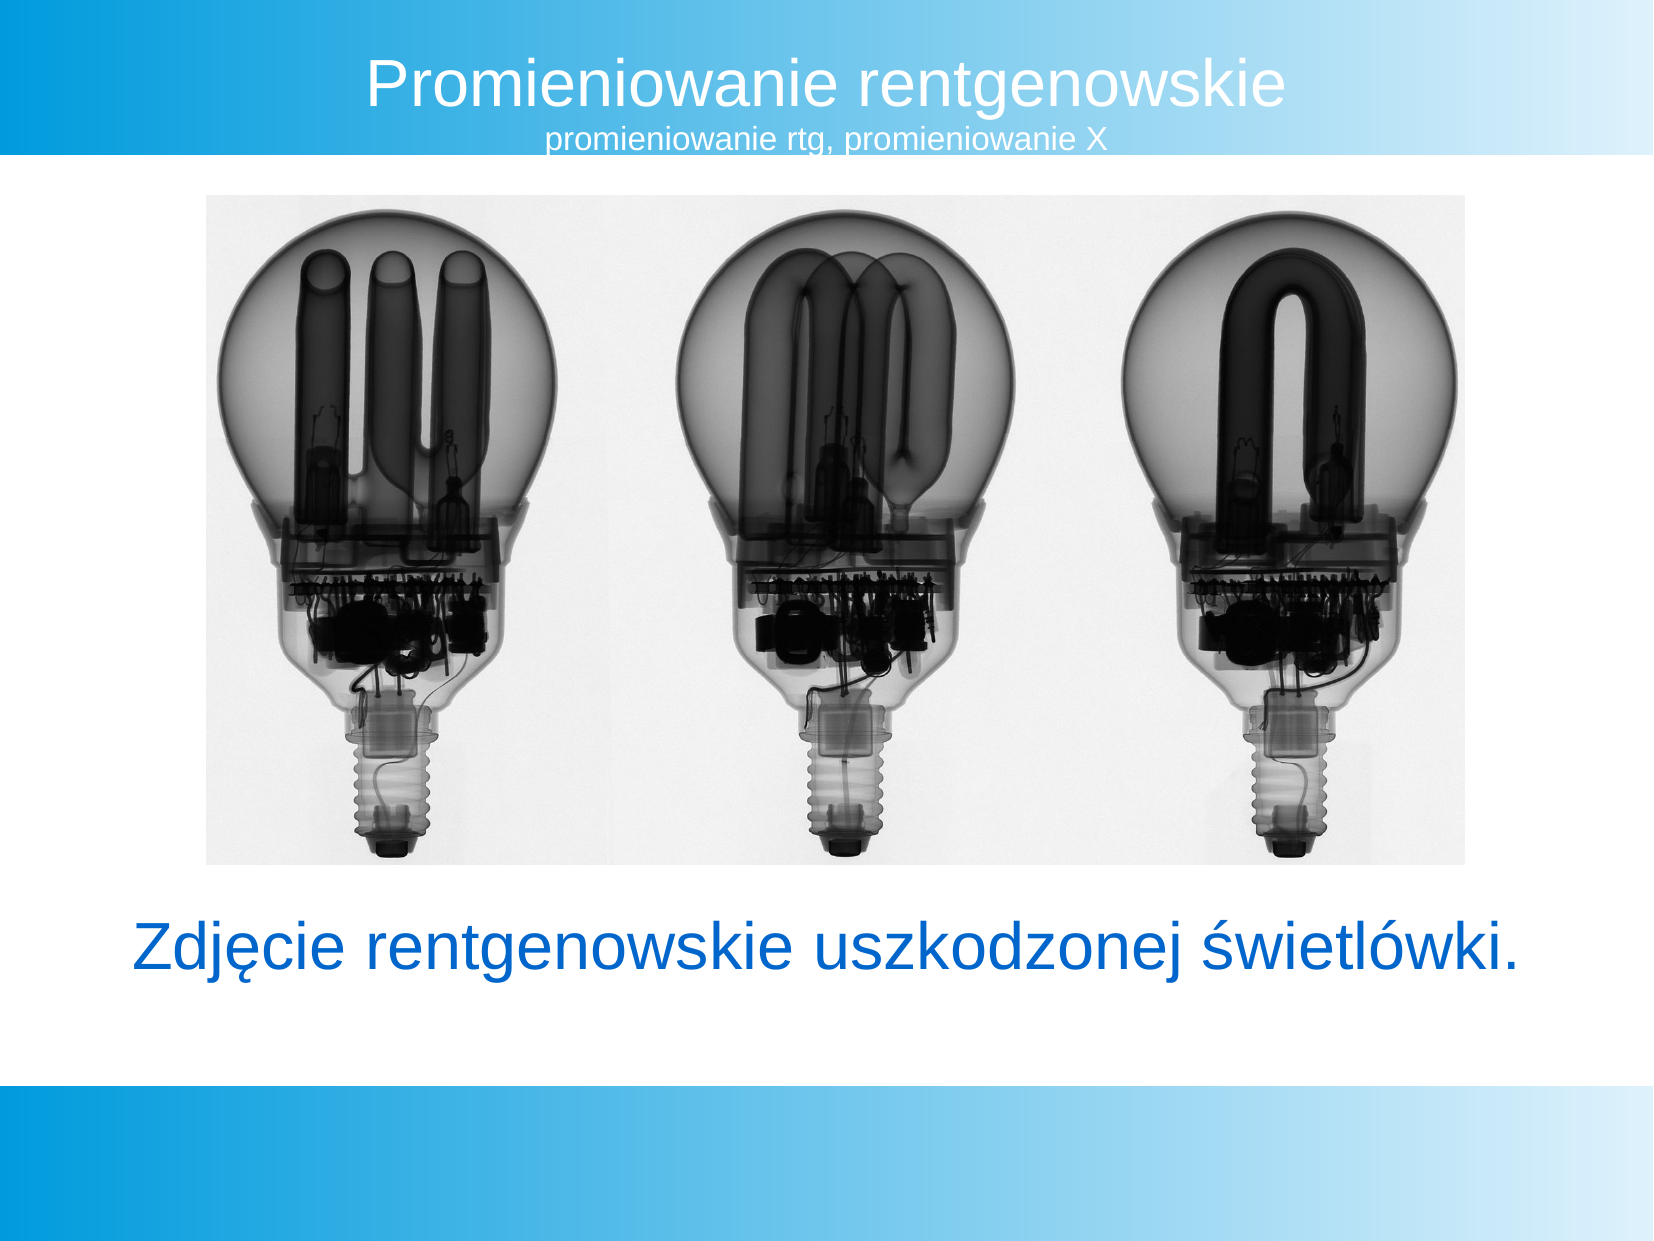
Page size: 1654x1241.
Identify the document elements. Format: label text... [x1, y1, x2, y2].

picture [206, 195, 1465, 865]
title Promieniowanie rentgenowskie promieniowanie rtg, promieniowanie X [82, 45, 1571, 158]
list Zdjęcie rentgenowskie uszkodzonej świetlówki. [82, 909, 1571, 1017]
